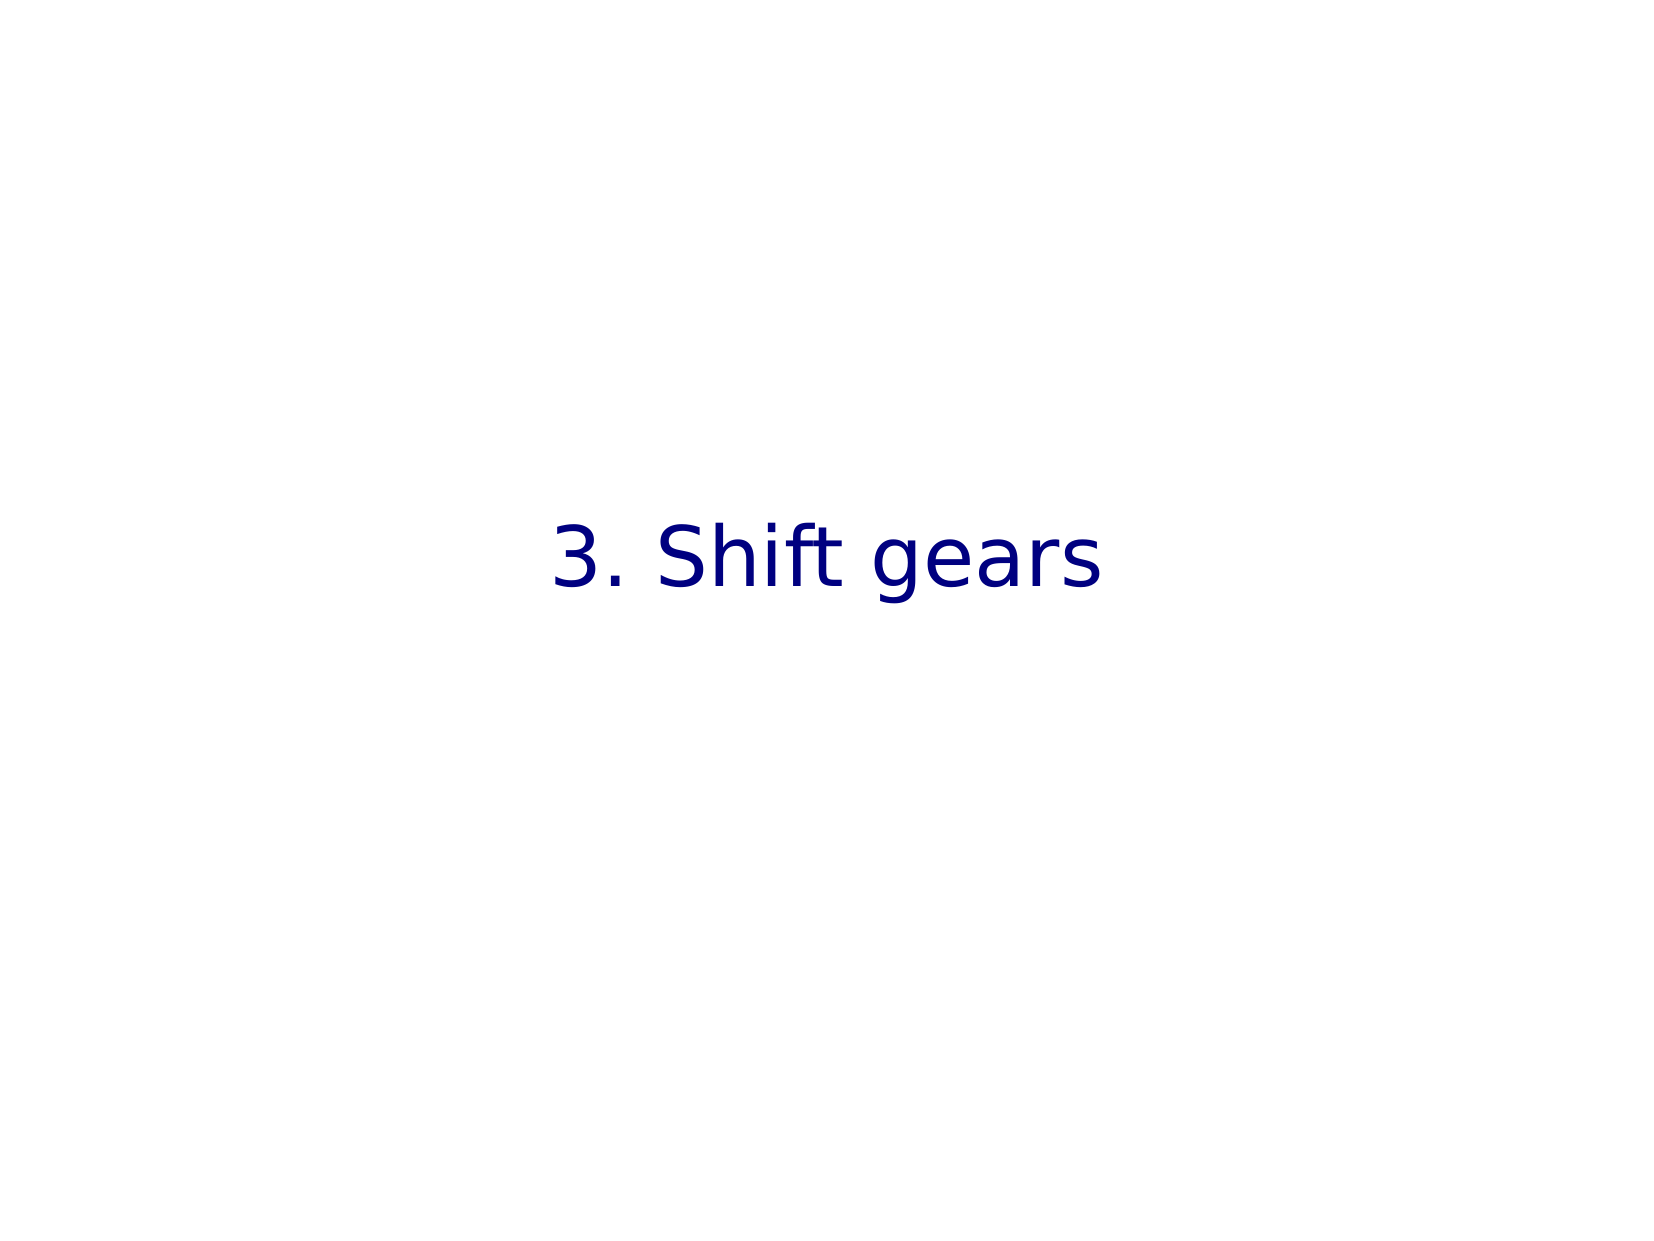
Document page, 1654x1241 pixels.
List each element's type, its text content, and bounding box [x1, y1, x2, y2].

text_box 3. Shift gears [0, 501, 1654, 709]
